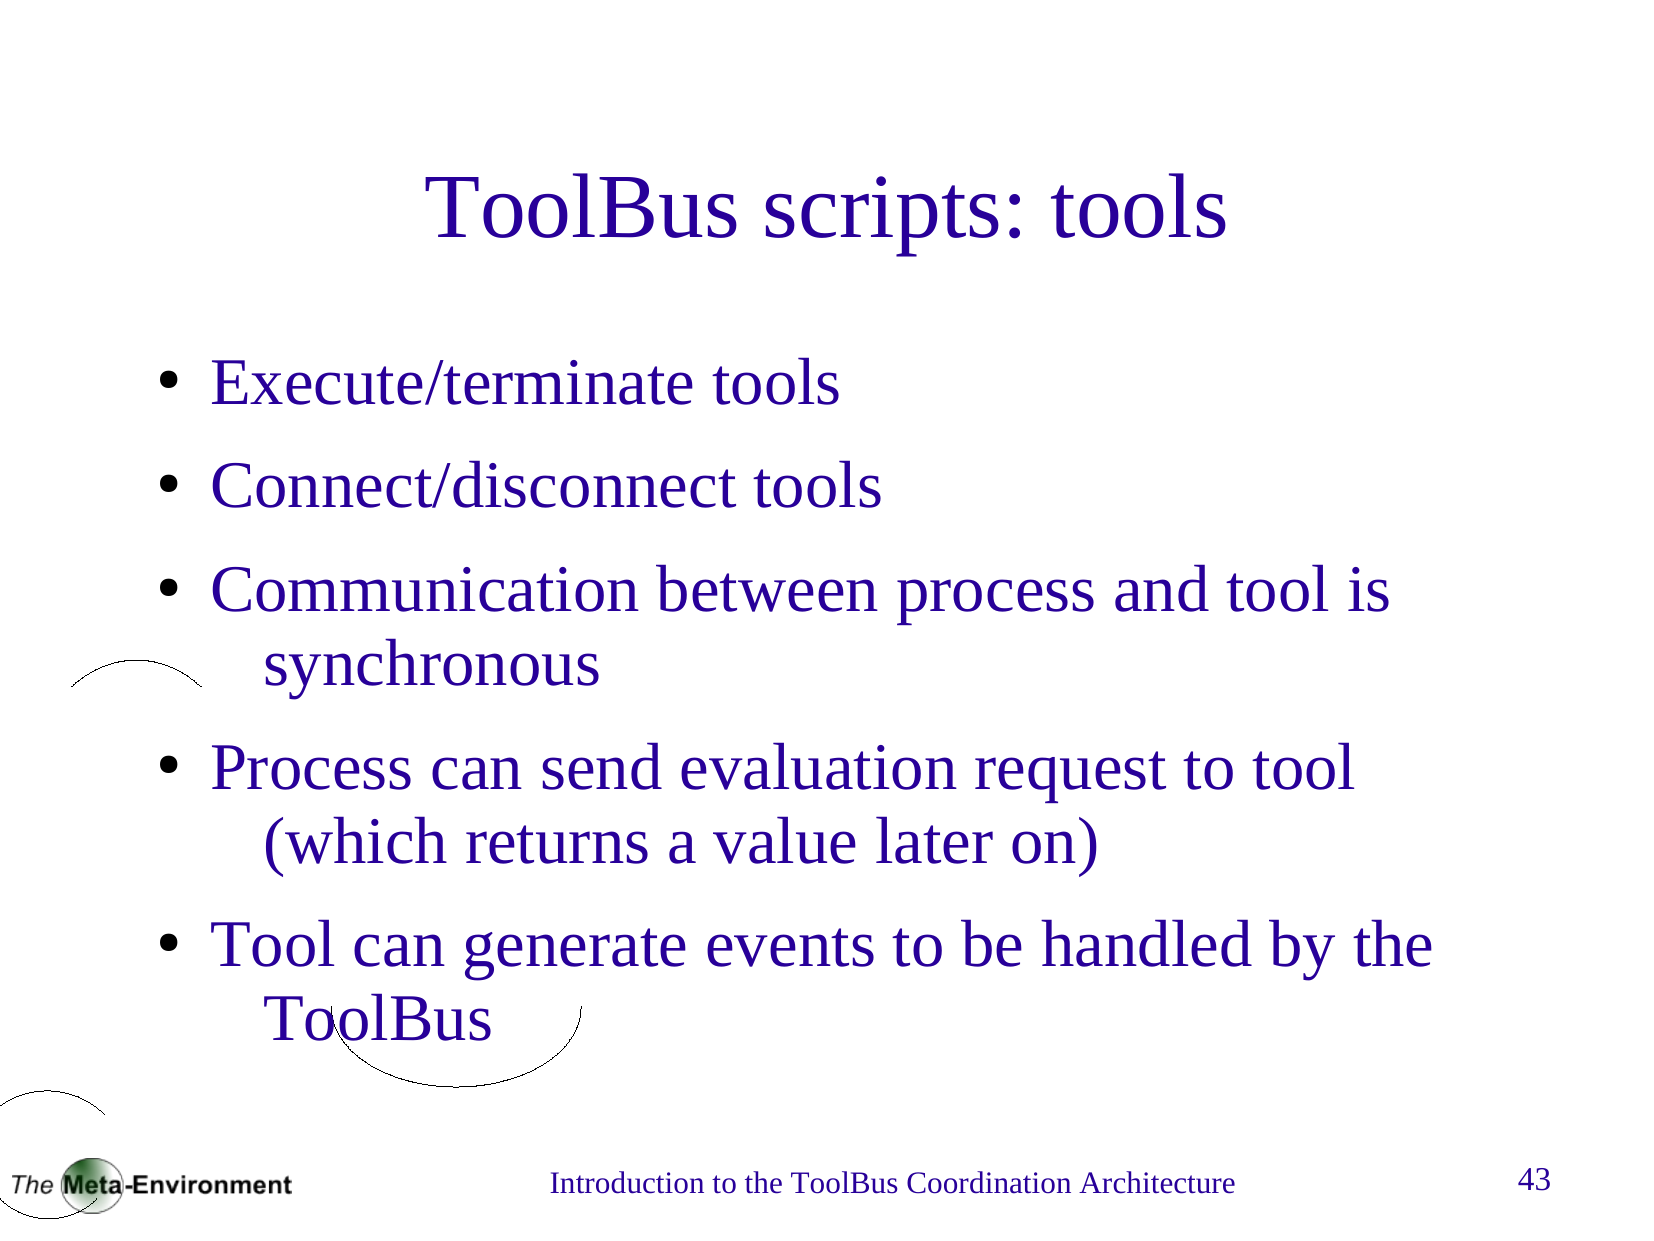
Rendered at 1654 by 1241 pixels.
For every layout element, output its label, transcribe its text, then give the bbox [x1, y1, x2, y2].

title ToolBus scripts: tools [121, 102, 1534, 311]
list Execute/terminate tools Connect/disconnect tools Communication between process and tool is synchronous Process can send evaluation request to tool (which returns a value later on) Tool can generate events to be handled by the ToolBus [121, 344, 1534, 1127]
picture [12, 1158, 292, 1214]
